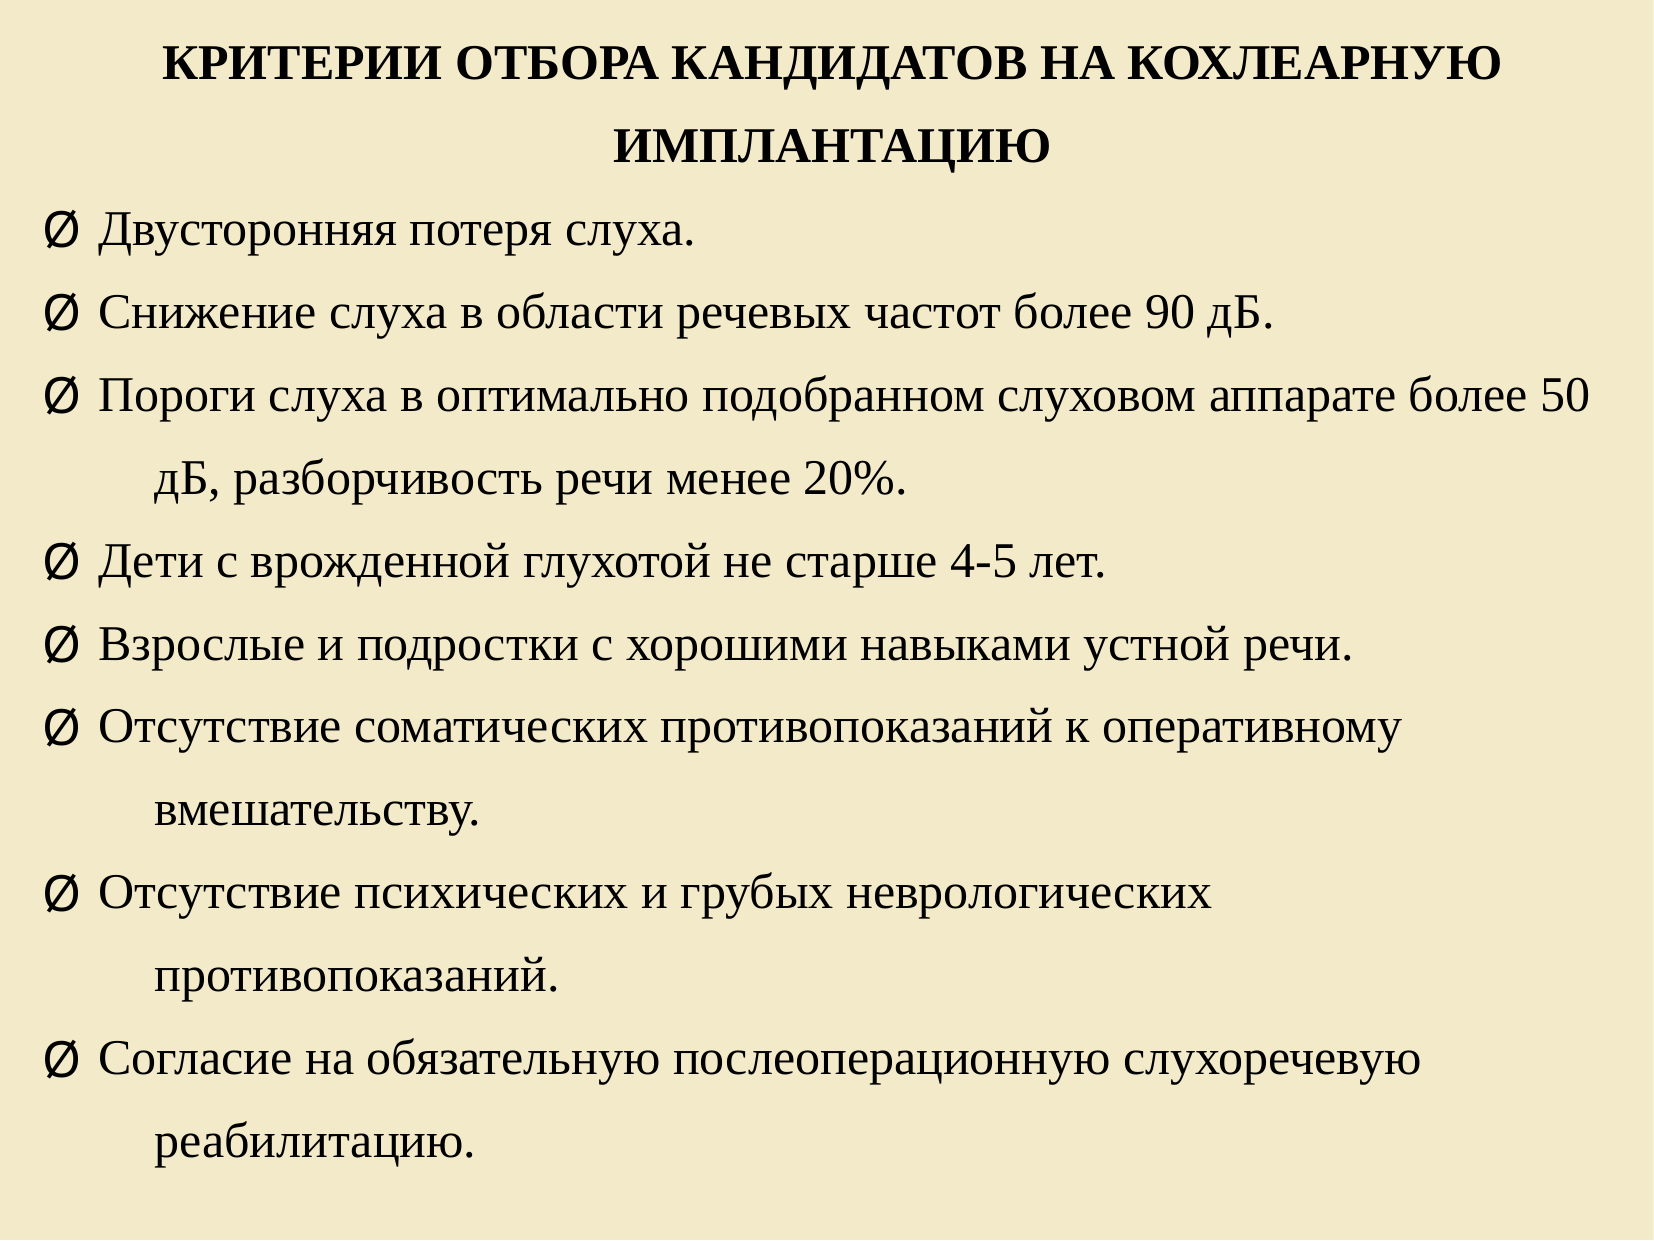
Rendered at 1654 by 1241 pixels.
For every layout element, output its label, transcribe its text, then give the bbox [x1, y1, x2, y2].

text_box КРИТЕРИИ ОТБОРА КАНДИДАТОВ НА КОХЛЕАРНУЮ ИМПЛАНТАЦИЮ Двусторонняя потеря слуха. Снижение слуха в области речевых частот более 90 дБ. Пороги слуха в оптимально подобранном слуховом аппарате более 50 дБ, разборчивость речи менее 20%. Дети с врожденной глухотой не старше 4-5 лет. Взрослые и подростки с хорошими навыками устной речи. Отсутствие соматических противопоказаний к оперативному вмешательству. Отсутствие психических и грубых неврологических противопоказаний. Согласие на обязательную послеоперационную слухоречевую реабилитацию. [27, 0, 1638, 1198]
